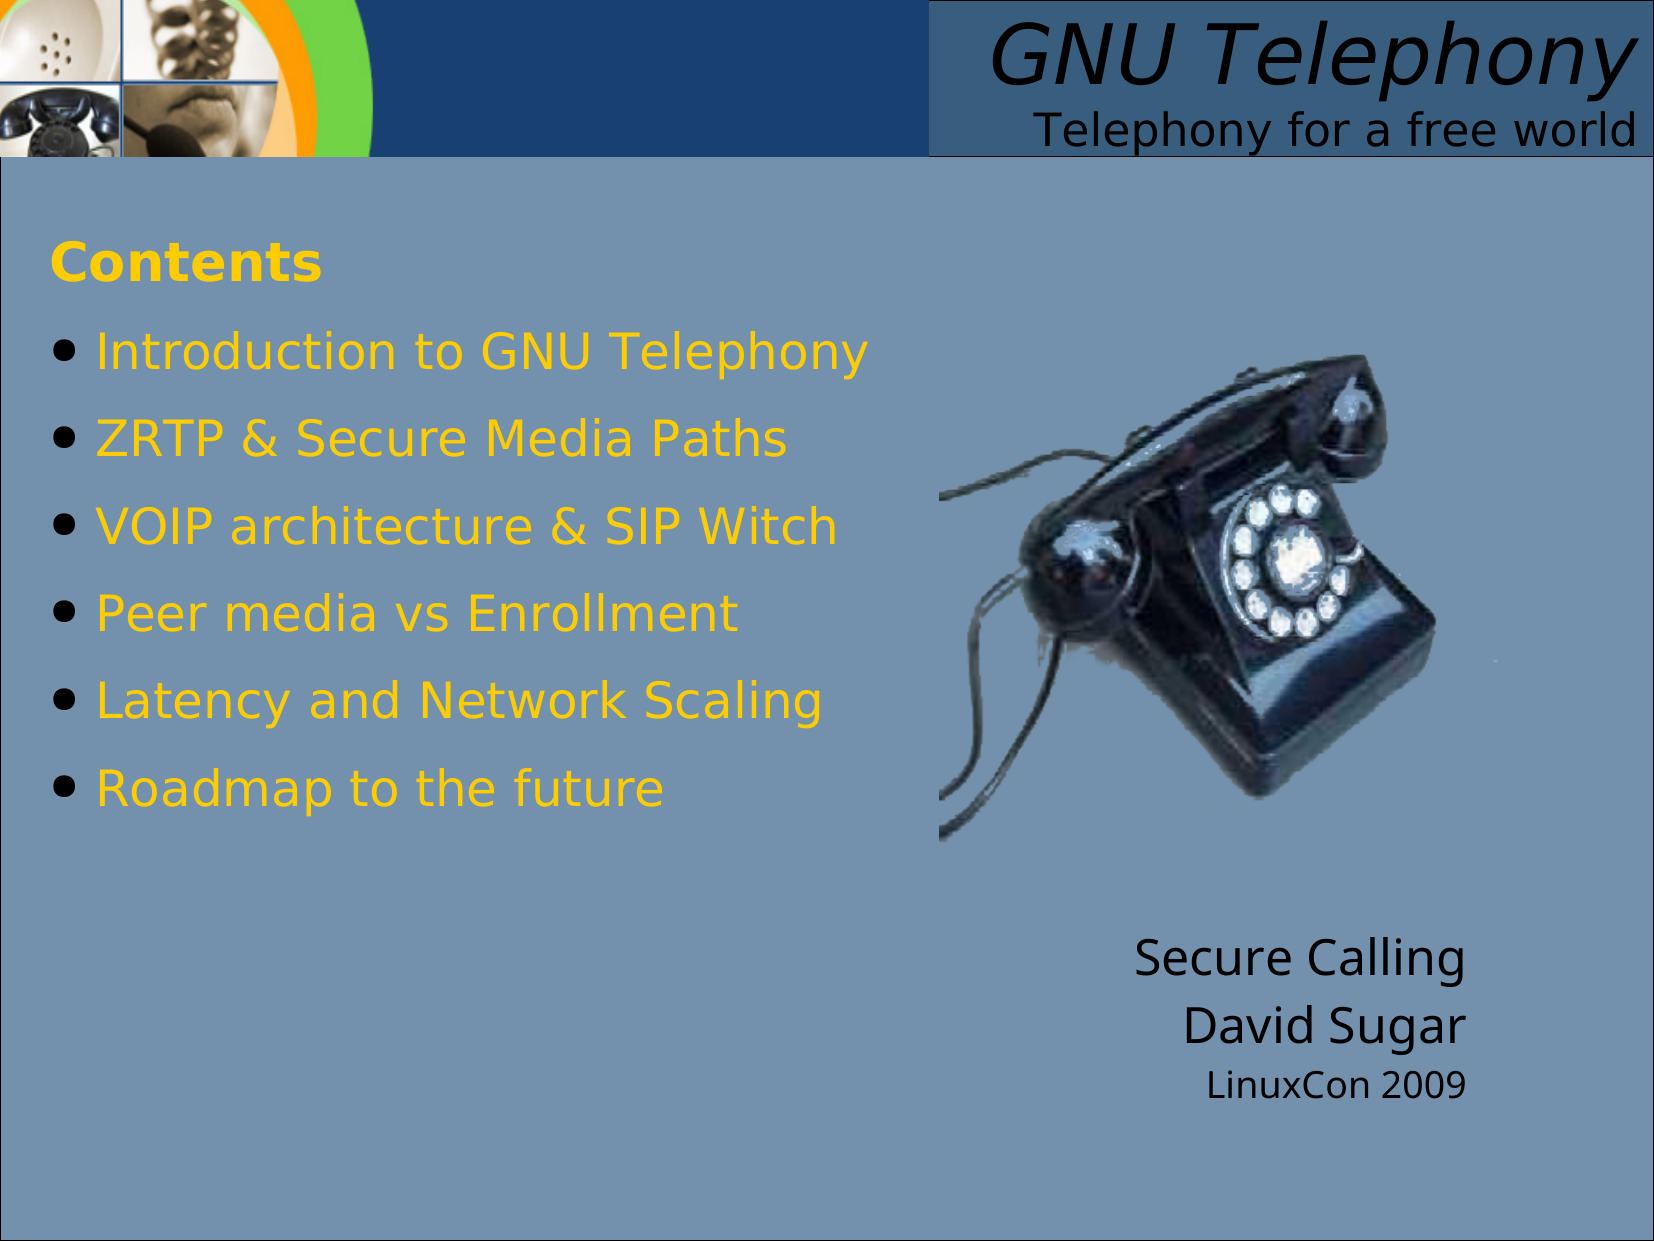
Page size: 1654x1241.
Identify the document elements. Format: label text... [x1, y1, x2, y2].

text_box GNU Telephony Telephony for a free world [899, 0, 1654, 169]
text_box [0, 157, 1654, 1241]
picture [0, 0, 929, 157]
text_box Contents Introduction to GNU Telephony ZRTP & Secure Media Paths VOIP architecture & SIP Witch Peer media vs Enrollment Latency and Network Scaling Roadmap to the future [34, 191, 919, 1159]
text_box Secure Calling David Sugar LinuxCon 2009 [1119, 914, 1510, 1134]
picture [939, 300, 1552, 864]
